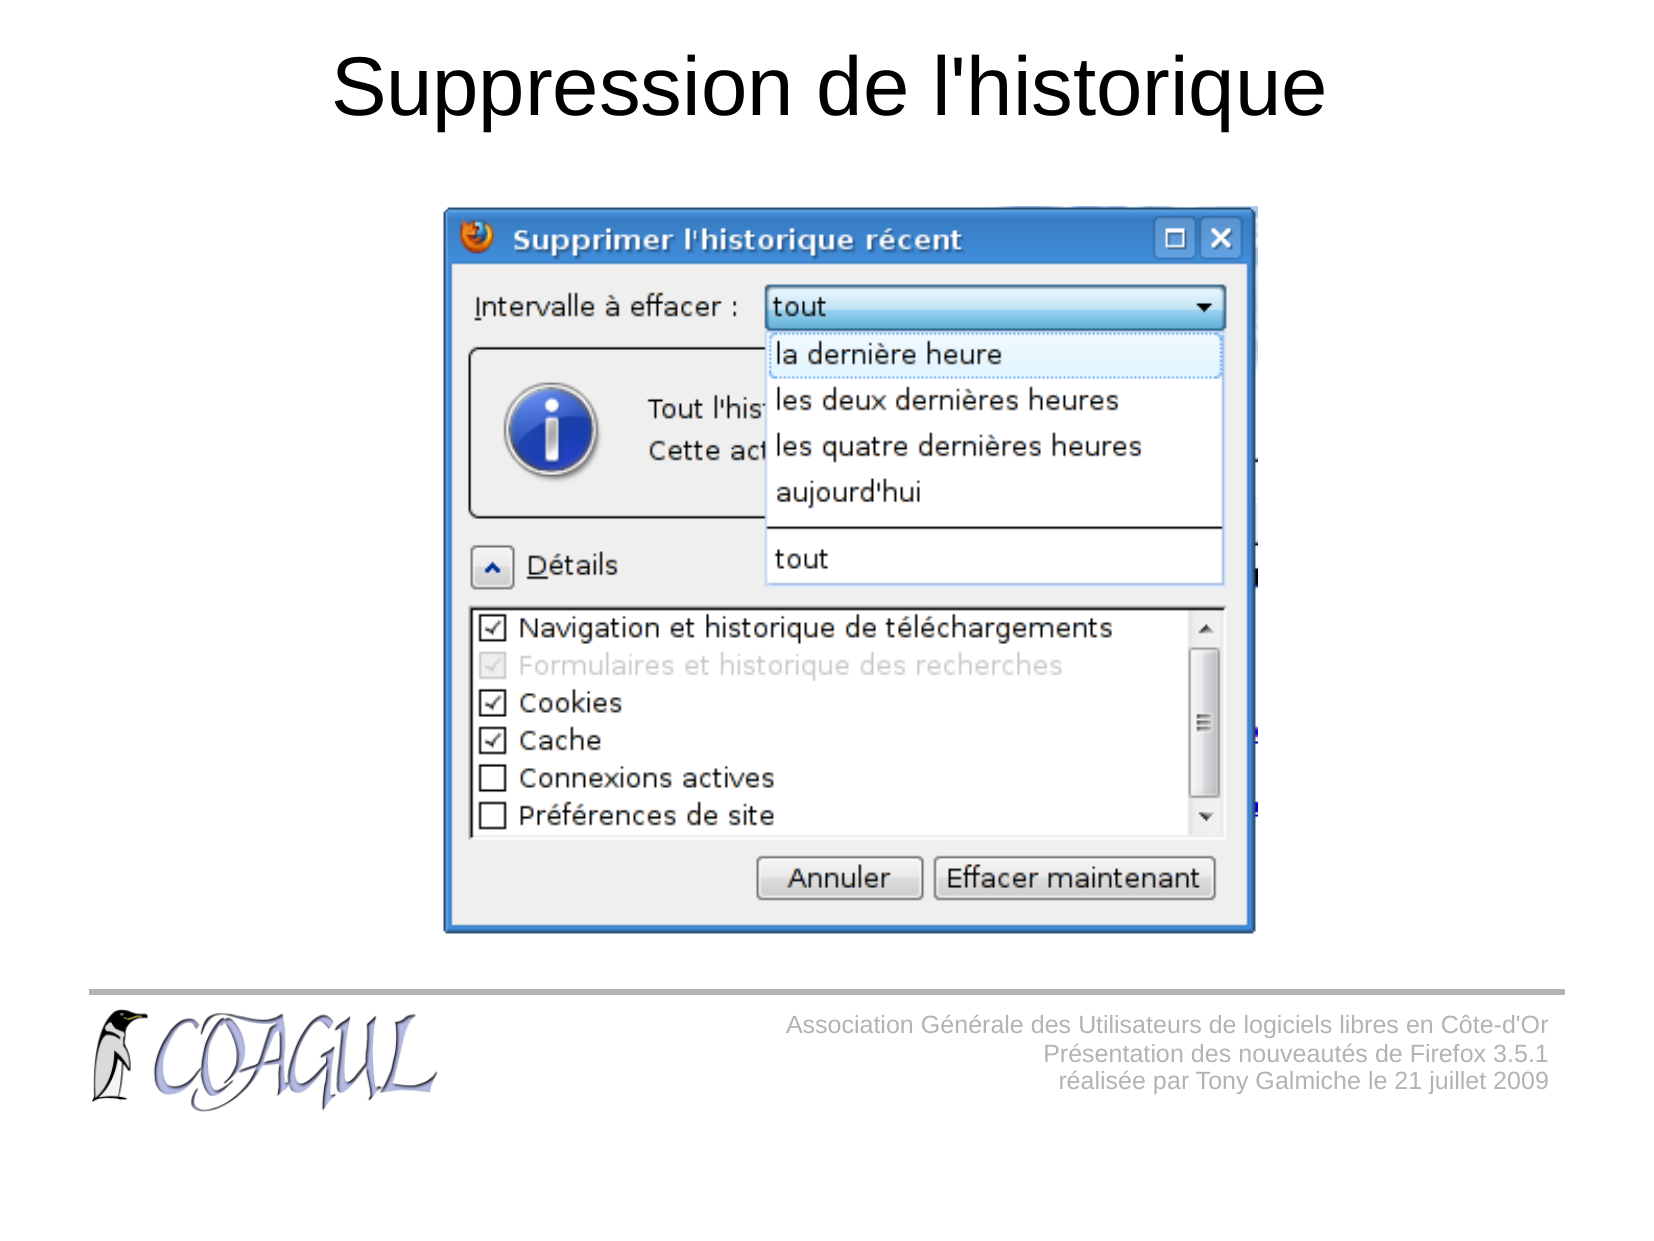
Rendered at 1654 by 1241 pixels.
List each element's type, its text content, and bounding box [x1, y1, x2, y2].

title Suppression de l'historique [88, 33, 1571, 141]
picture [88, 1006, 443, 1117]
picture [442, 206, 1258, 936]
